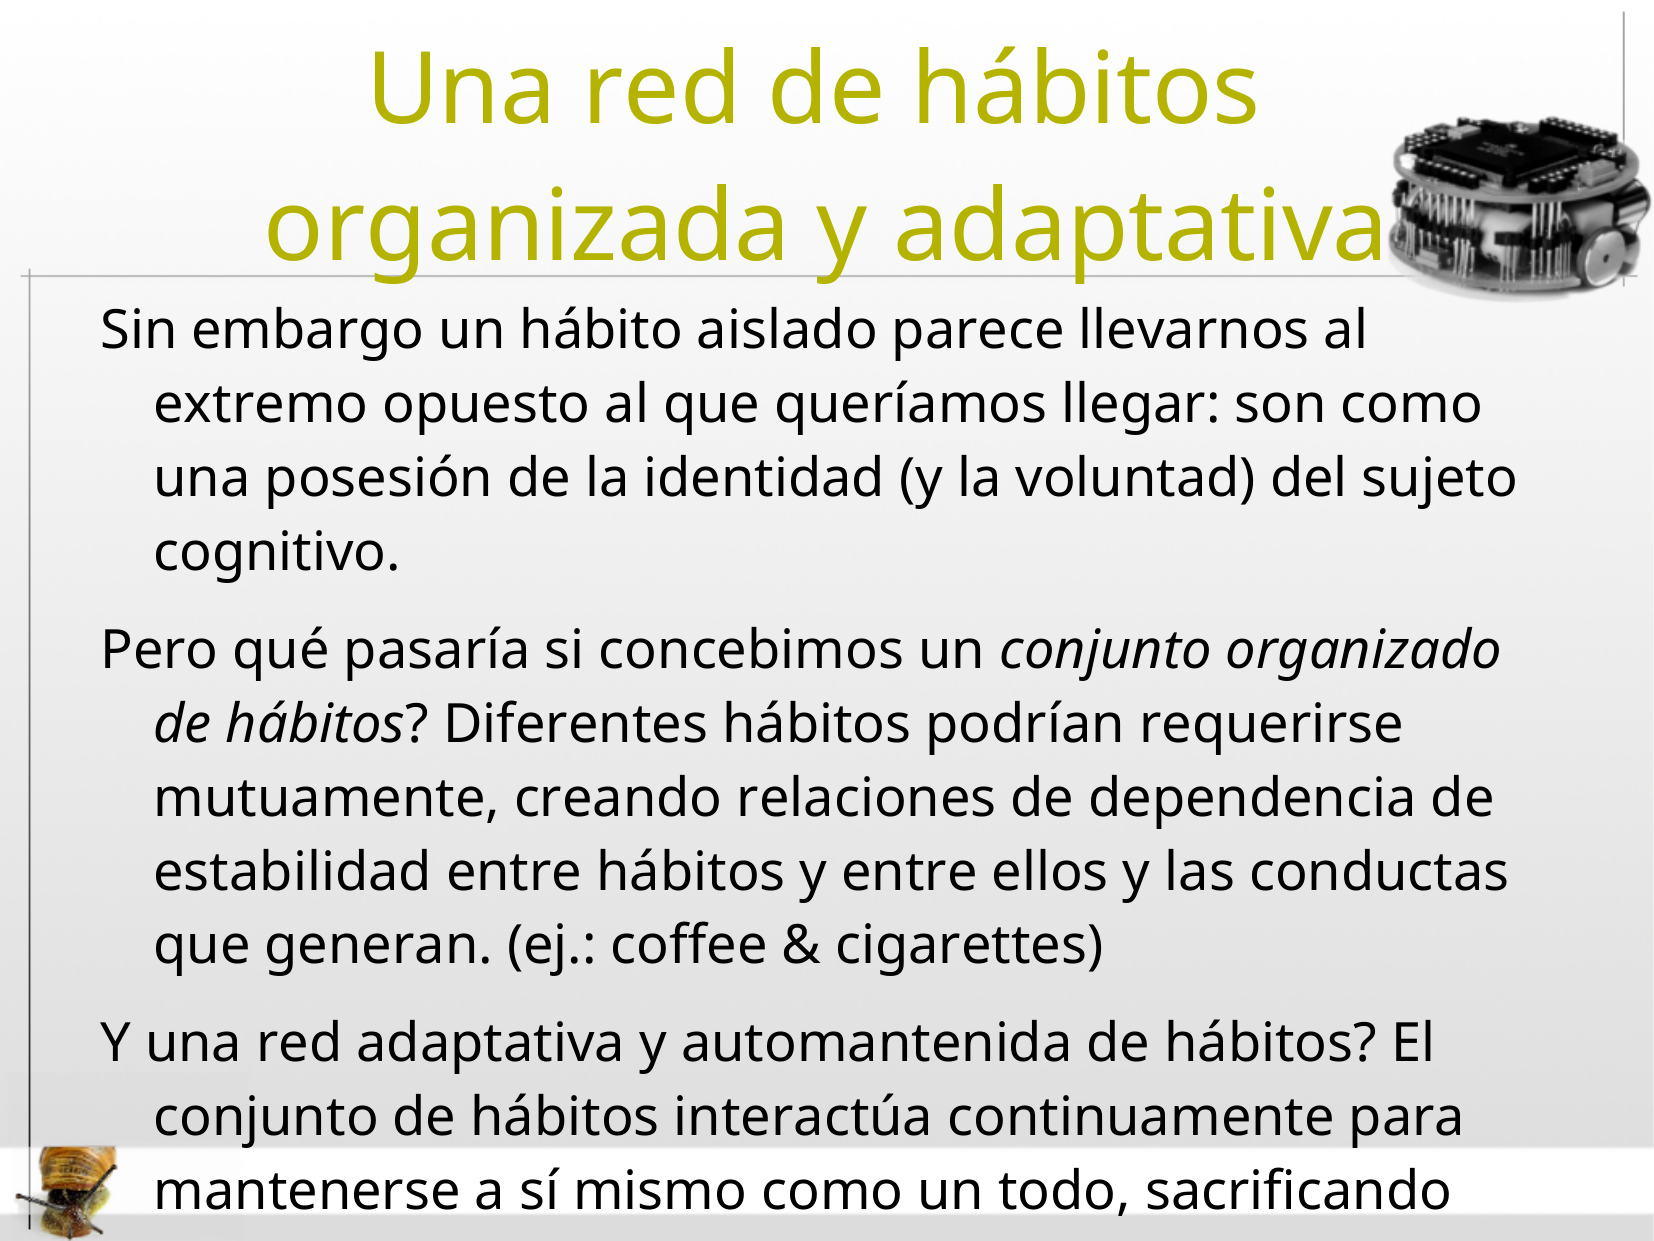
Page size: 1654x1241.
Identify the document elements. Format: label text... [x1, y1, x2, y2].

list Sin embargo un hábito aislado parece llevarnos al extremo opuesto al que queríamos llegar: son como una posesión de la identidad (y la voluntad) del sujeto cognitivo. Pero qué pasaría si concebimos un conjunto organizado de hábitos? Diferentes hábitos podrían requerirse mutuamente, creando relaciones de dependencia de estabilidad entre hábitos y entre ellos y las conductas que generan. (ej.: coffee & cigarettes) Y una red adaptativa y automantenida de hábitos? El conjunto de hábitos interactúa continuamente para mantenerse a sí mismo como un todo, sacrificando hábitos particulares aquí y allí para preservar el conjunto. [82, 290, 1571, 1124]
title Una red de hábitos organizada y adaptativa [82, 40, 1571, 266]
picture [0, 0, 1654, 1241]
